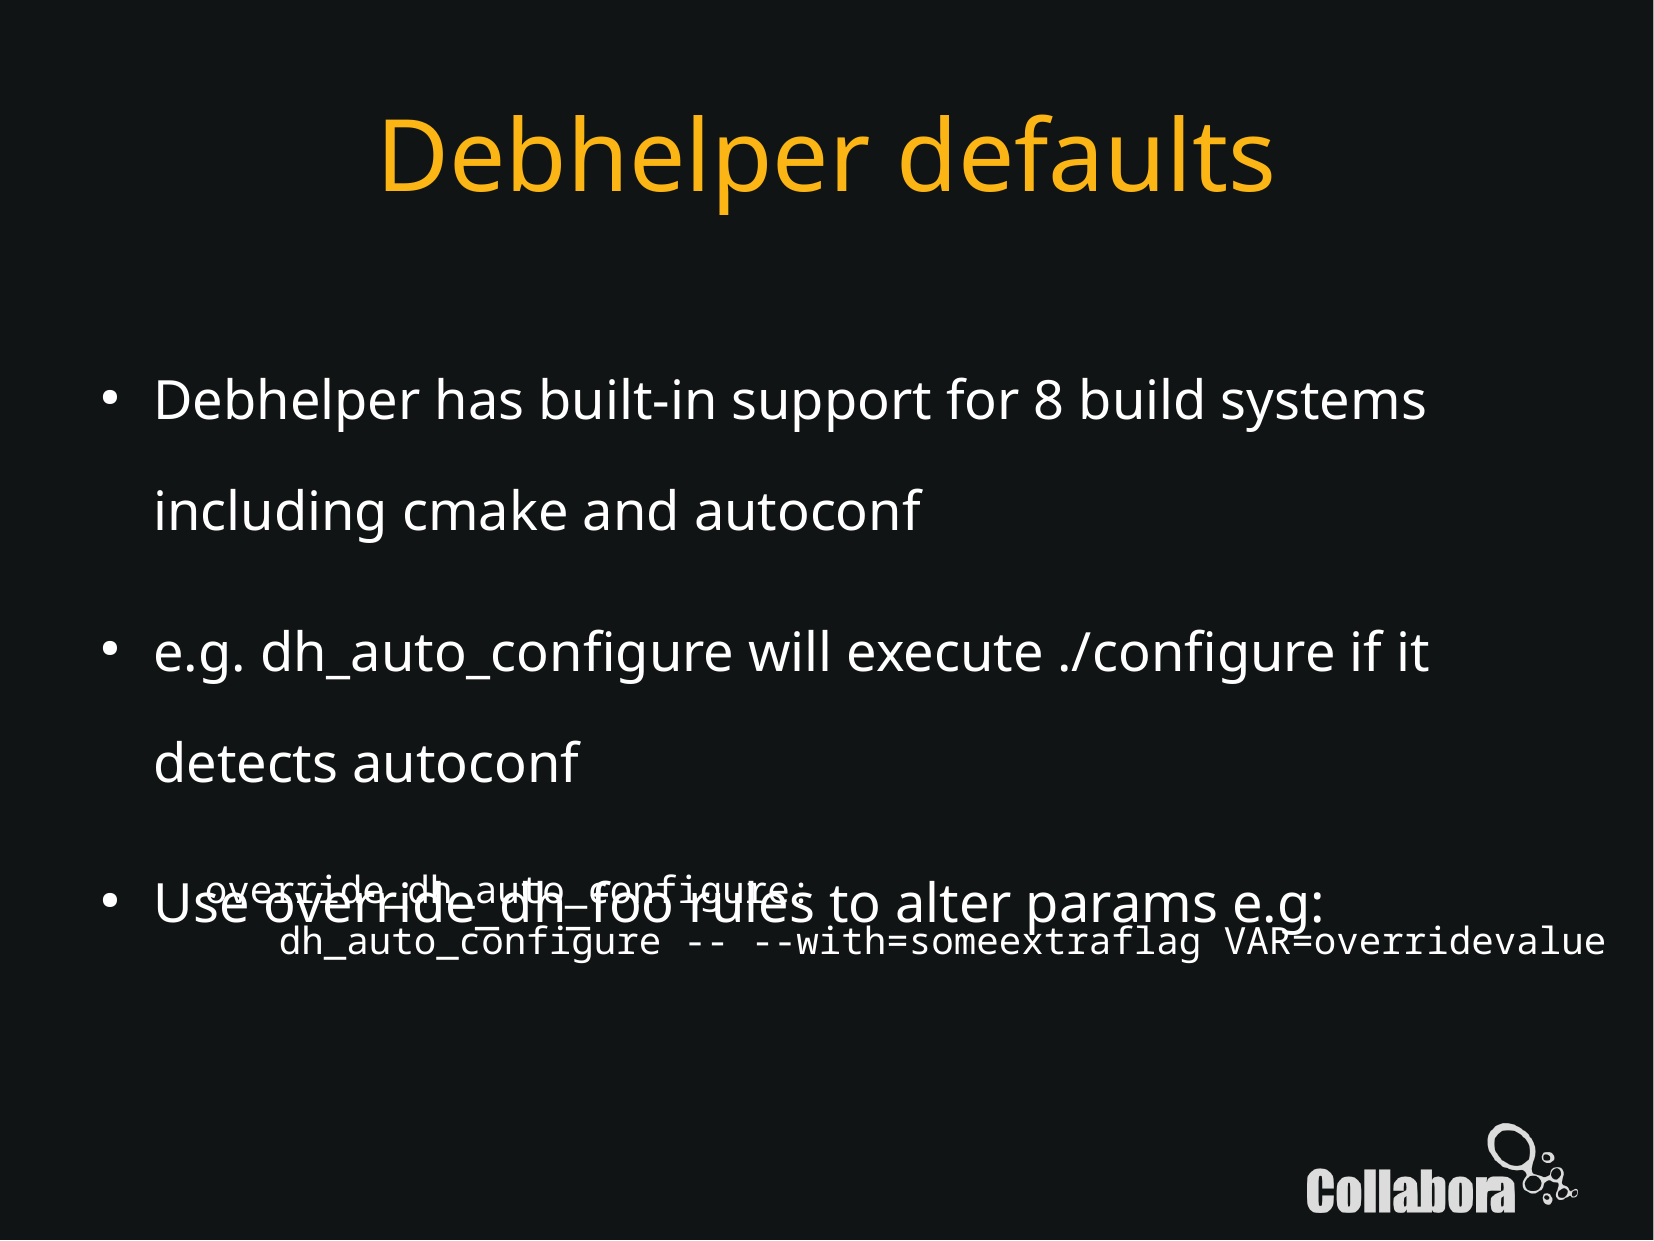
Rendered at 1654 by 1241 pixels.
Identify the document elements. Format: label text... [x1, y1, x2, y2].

text_box override_dh_auto_configure: dh_auto_configure -- --with=someextraflag VAR=overridevalue [190, 856, 1401, 947]
picture [1307, 1123, 1578, 1213]
title Debhelper defaults [82, 49, 1571, 257]
list Debhelper has built-in support for 8 build systems including cmake and autoconf e.g. dh_auto_configure will execute ./configure if it detects autoconf Use override_dh_foo rules to alter params e.g: [82, 324, 1571, 1109]
